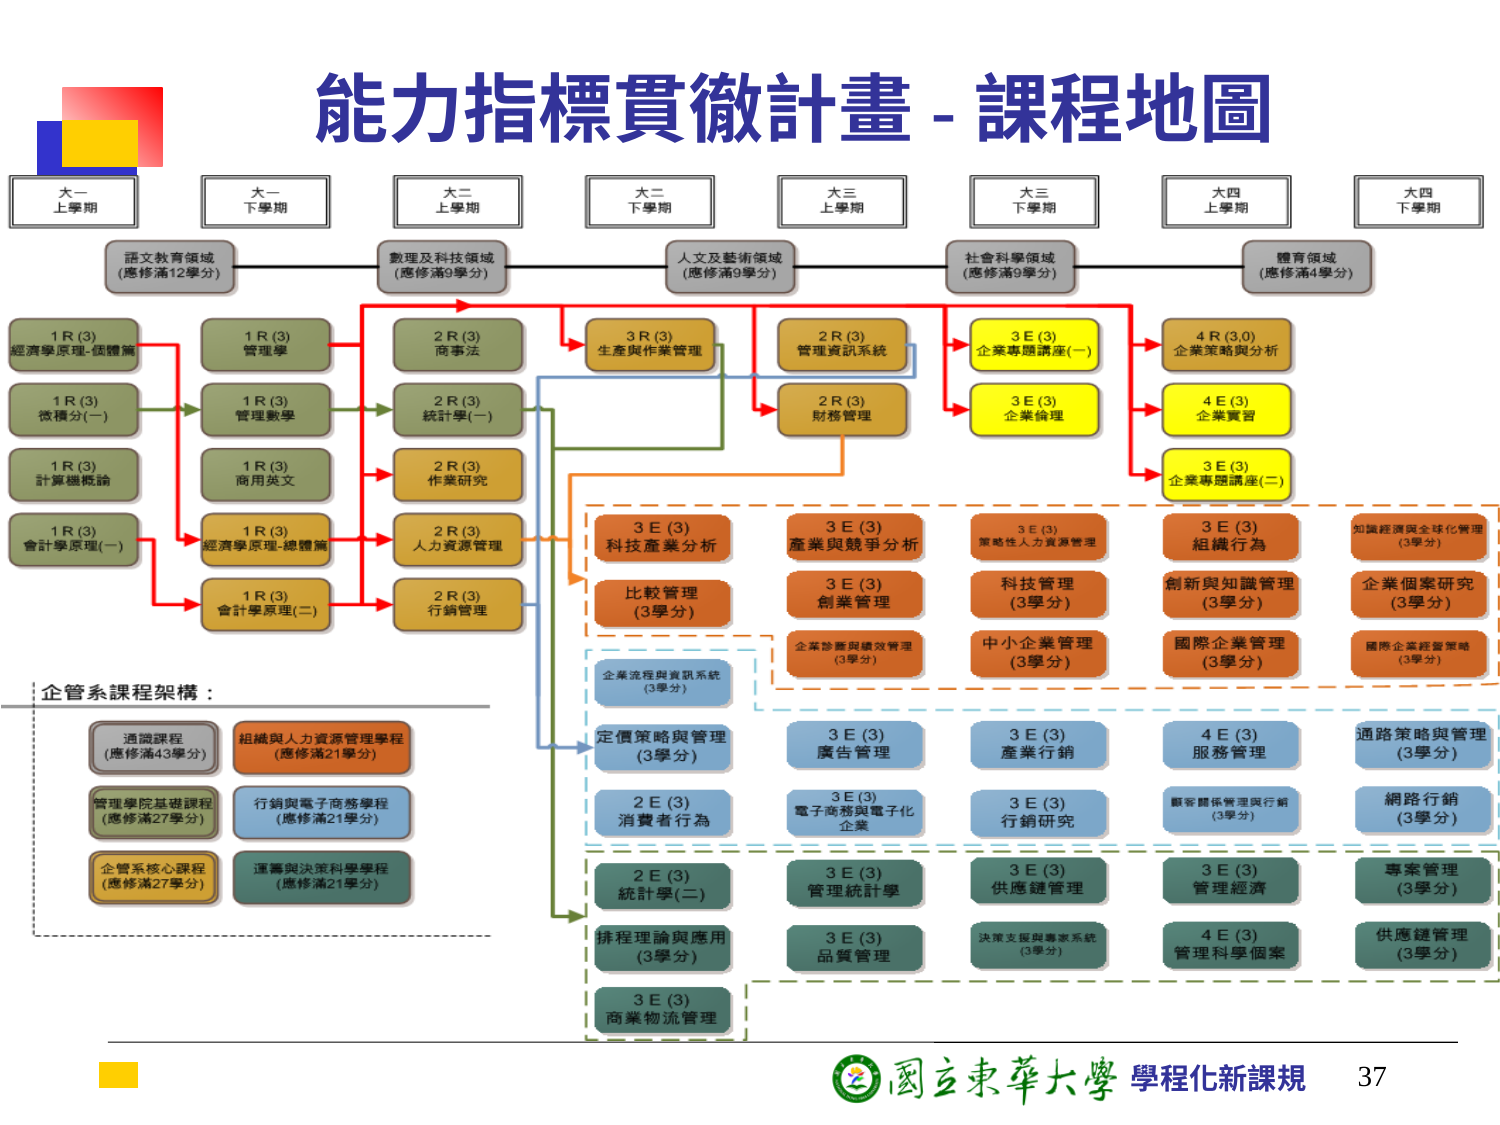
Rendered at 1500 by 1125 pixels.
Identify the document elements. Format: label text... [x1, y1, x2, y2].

text_box 37 [1342, 1050, 1468, 1101]
picture [1, 175, 1500, 1041]
title 能力指標貫徹計畫-課程地圖 [101, 46, 1488, 159]
